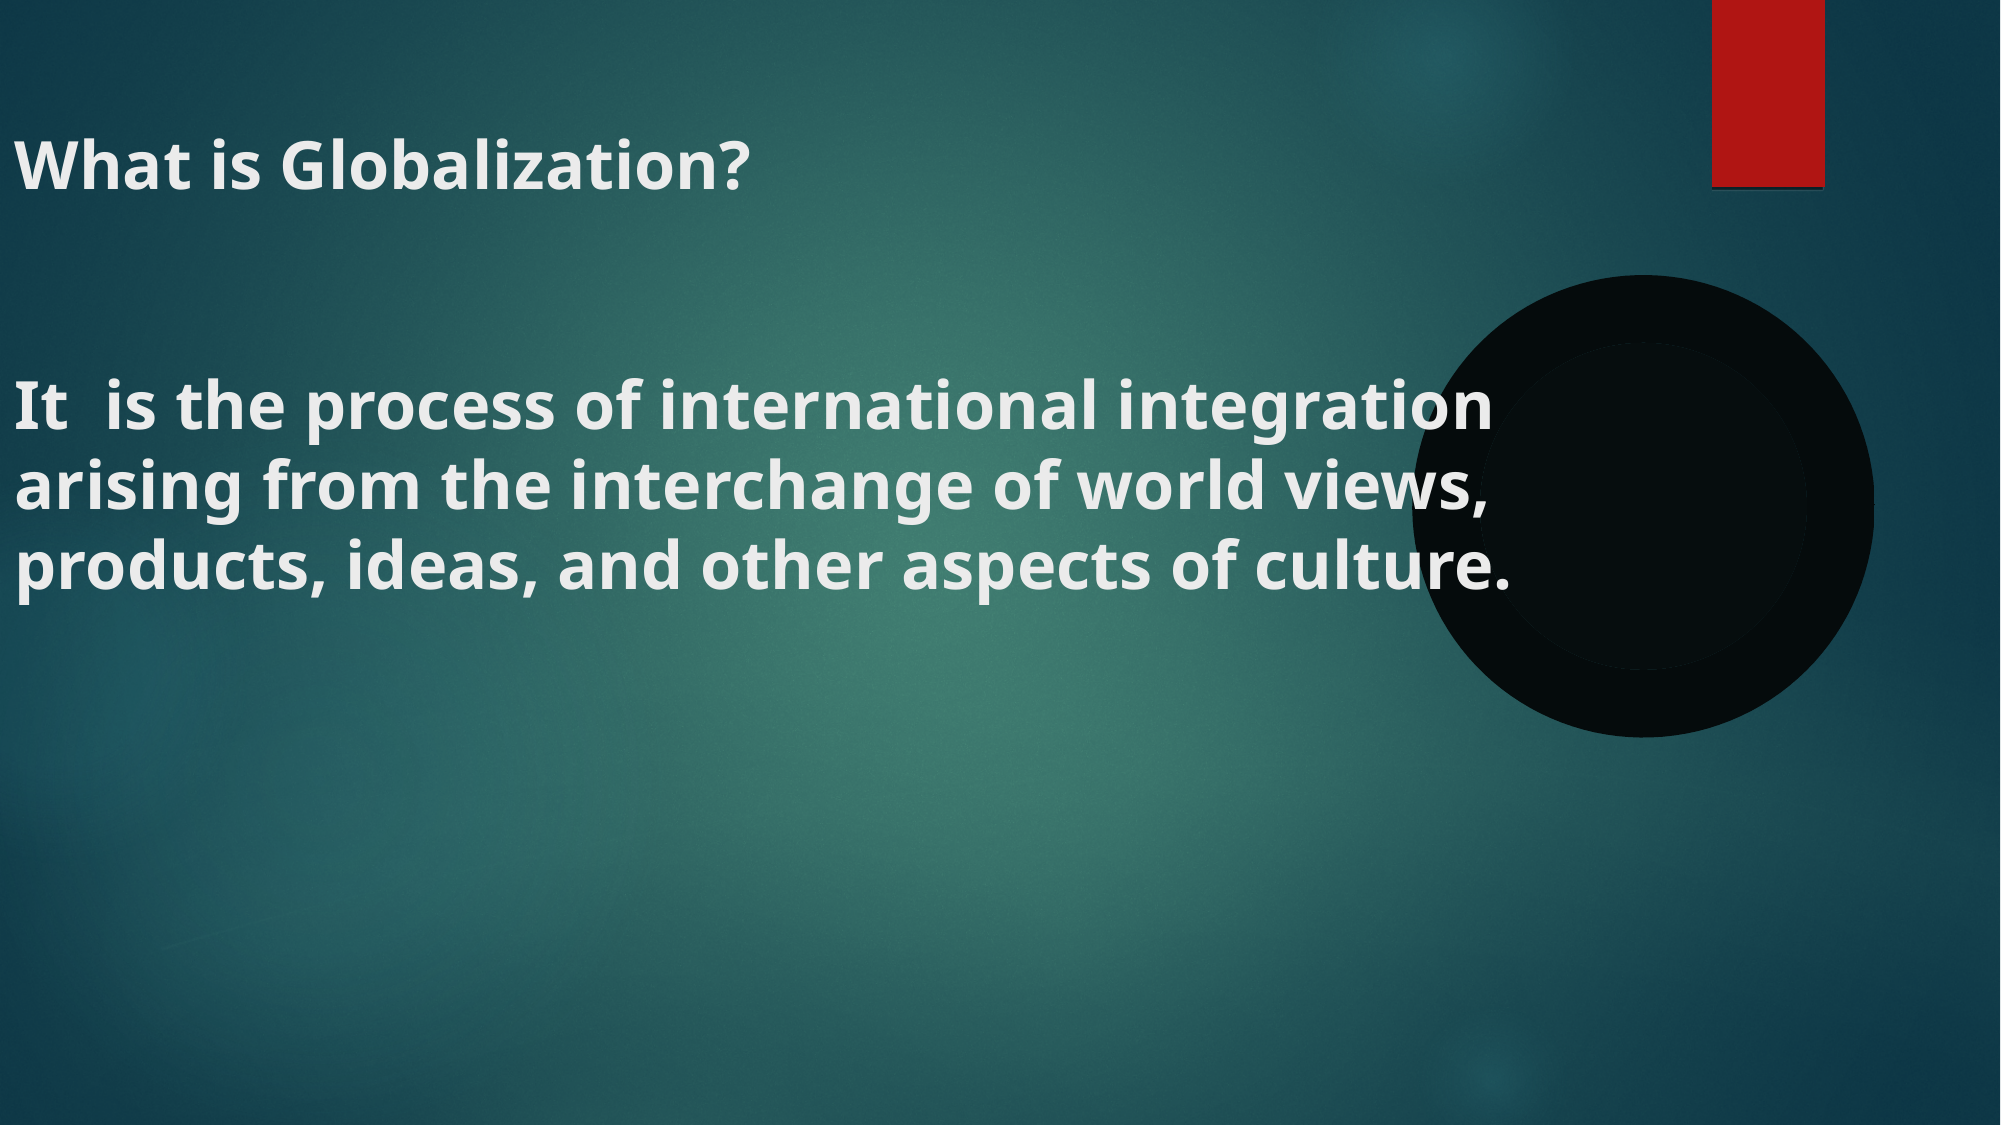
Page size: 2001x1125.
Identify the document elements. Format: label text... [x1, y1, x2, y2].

title What is Globalization? It is the process of international integration arising from the interchange of world views, products, ideas, and other aspects of culture. [0, 115, 1626, 966]
